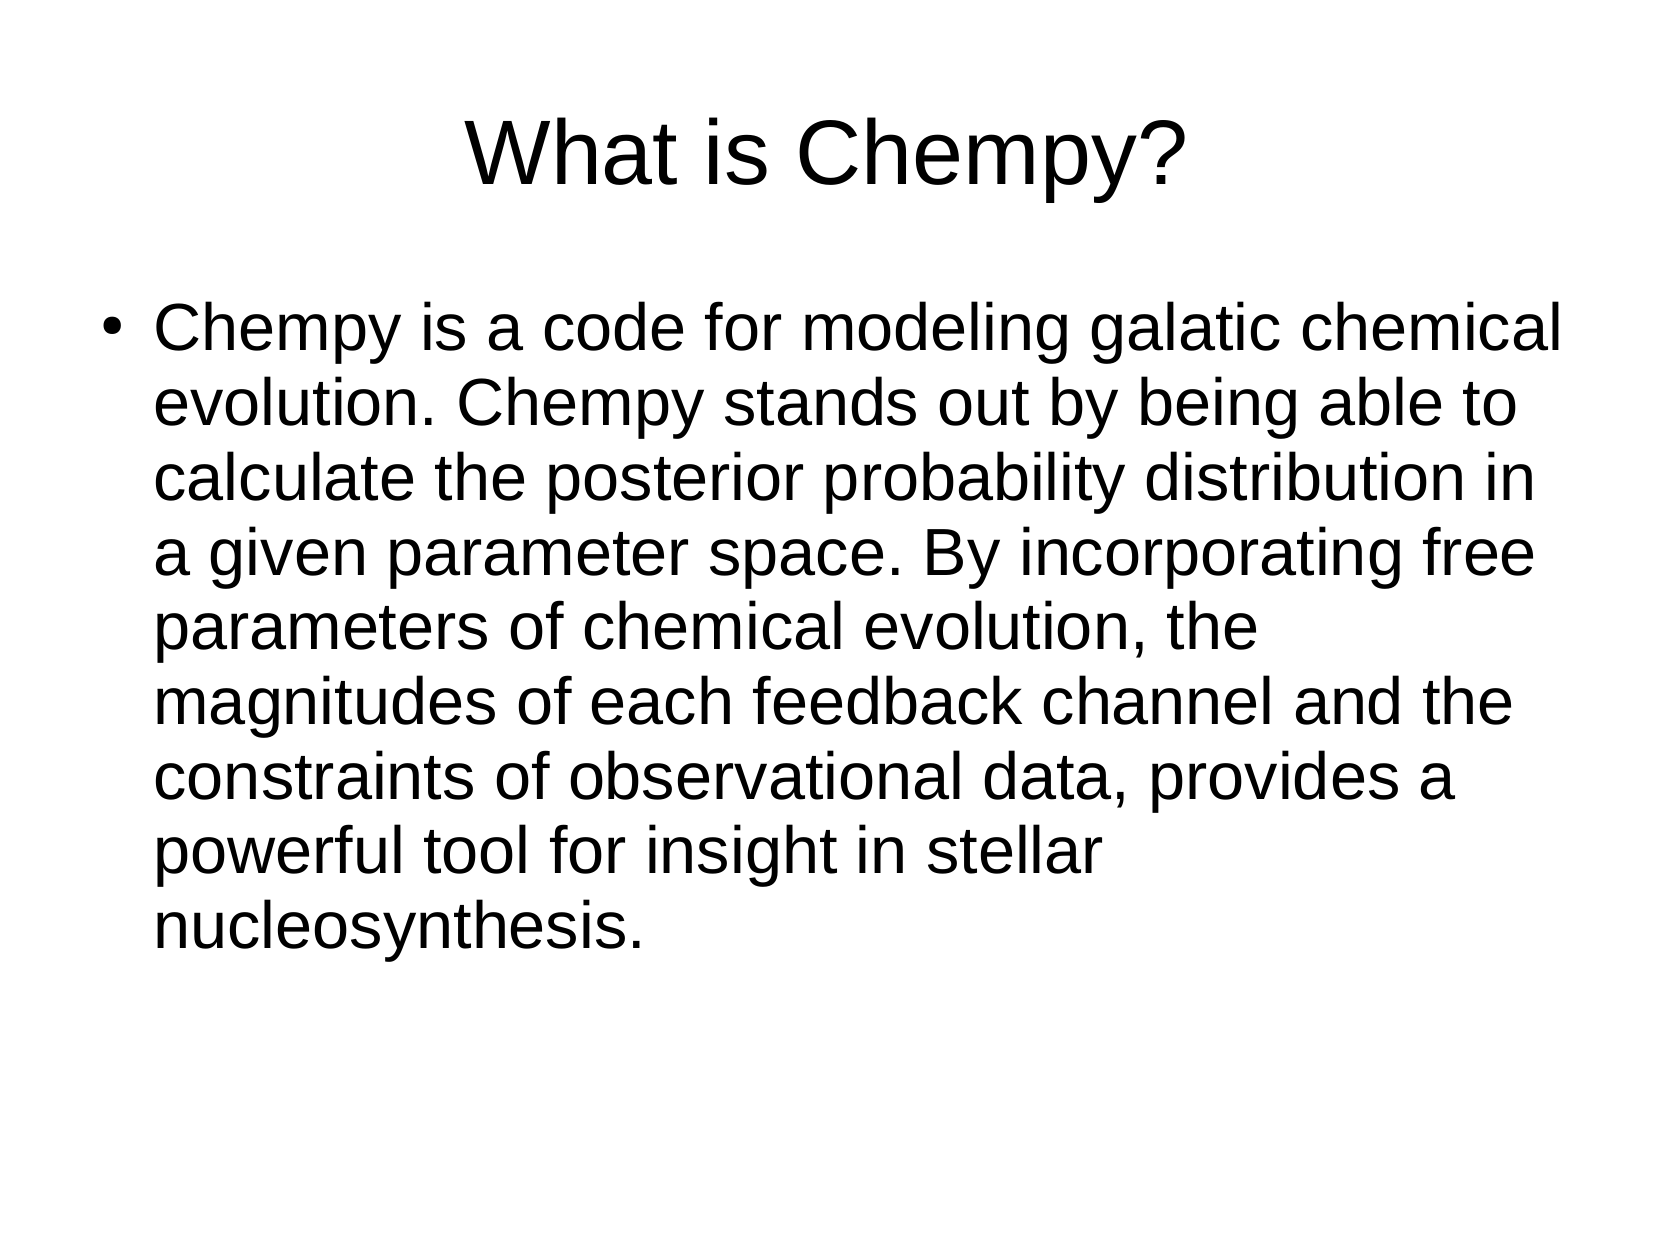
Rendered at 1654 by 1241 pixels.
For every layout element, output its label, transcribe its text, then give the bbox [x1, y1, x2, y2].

list Chempy is a code for modeling galatic chemical evolution. Chempy stands out by being able to calculate the posterior probability distribution in a given parameter space. By incorporating free parameters of chemical evolution, the magnitudes of each feedback channel and the constraints of observational data, provides a powerful tool for insight in stellar nucleosynthesis. [82, 290, 1571, 1010]
title What is Chempy? [82, 49, 1571, 257]
